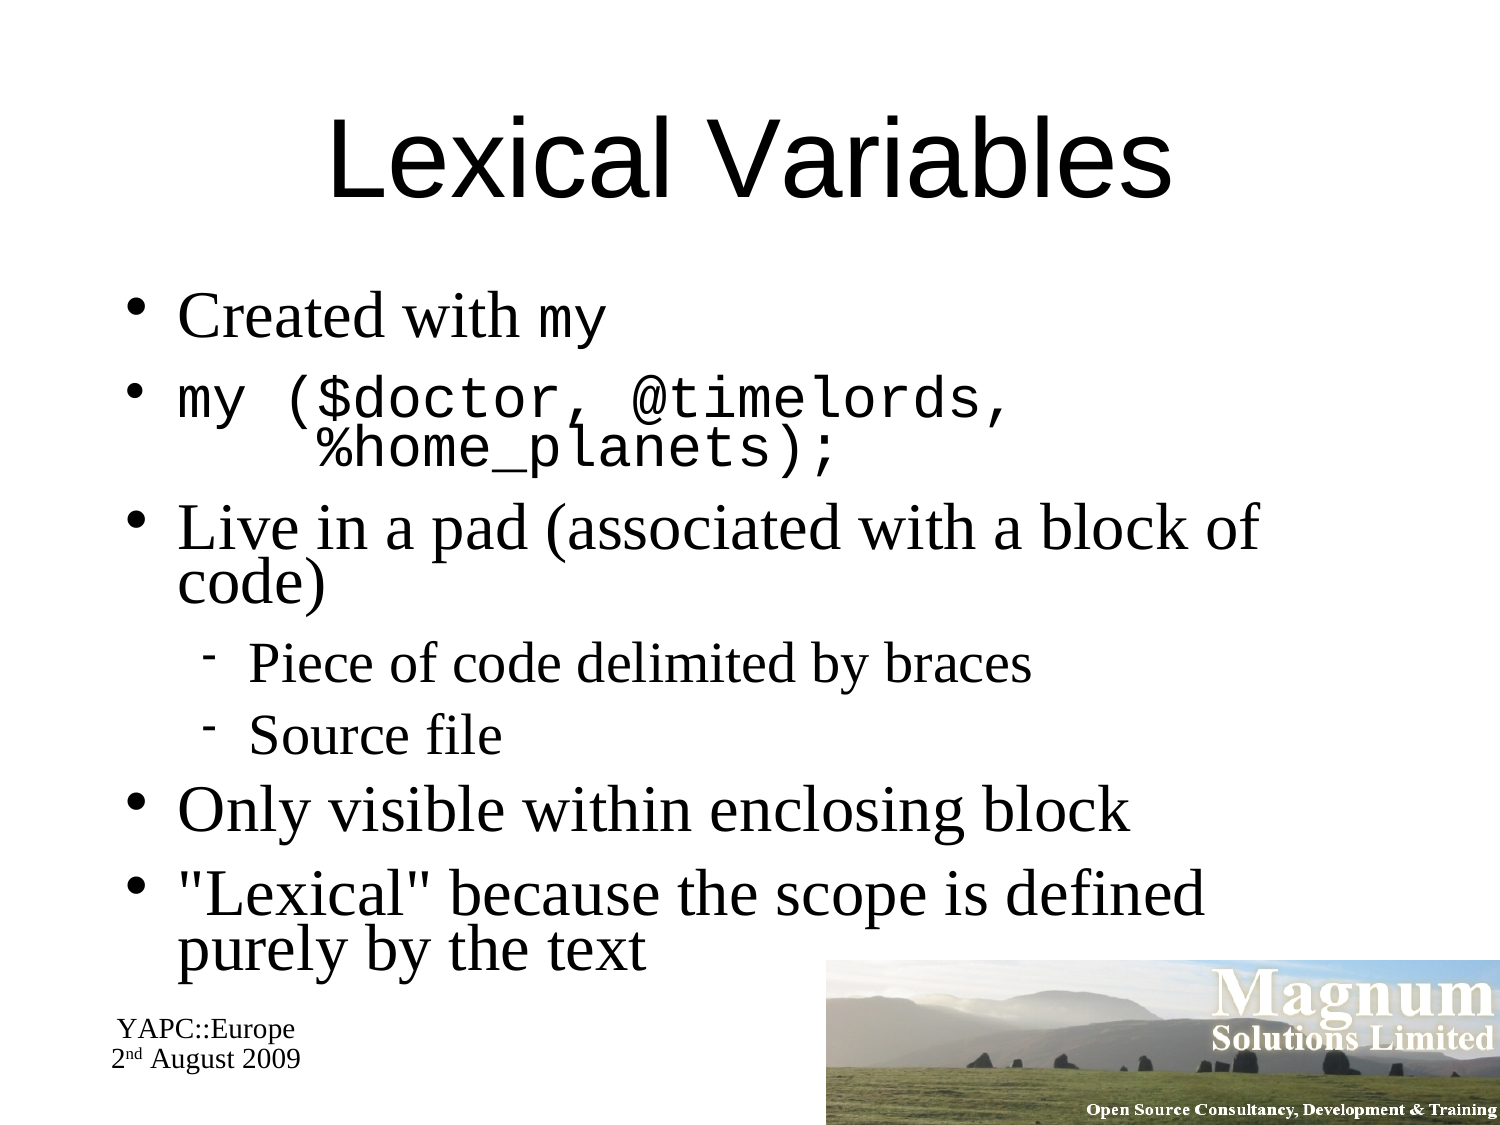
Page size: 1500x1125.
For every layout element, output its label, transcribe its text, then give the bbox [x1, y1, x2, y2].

title Lexical Variables [110, 26, 1391, 288]
picture [826, 960, 1500, 1125]
list Created with my my ($doctor, @timelords, %home_planets); Live in a pad (associated with a block of code) Piece of code delimited by braces Source file Only visible within enclosing block "Lexical" because the scope is defined purely by the text [107, 291, 1388, 1002]
